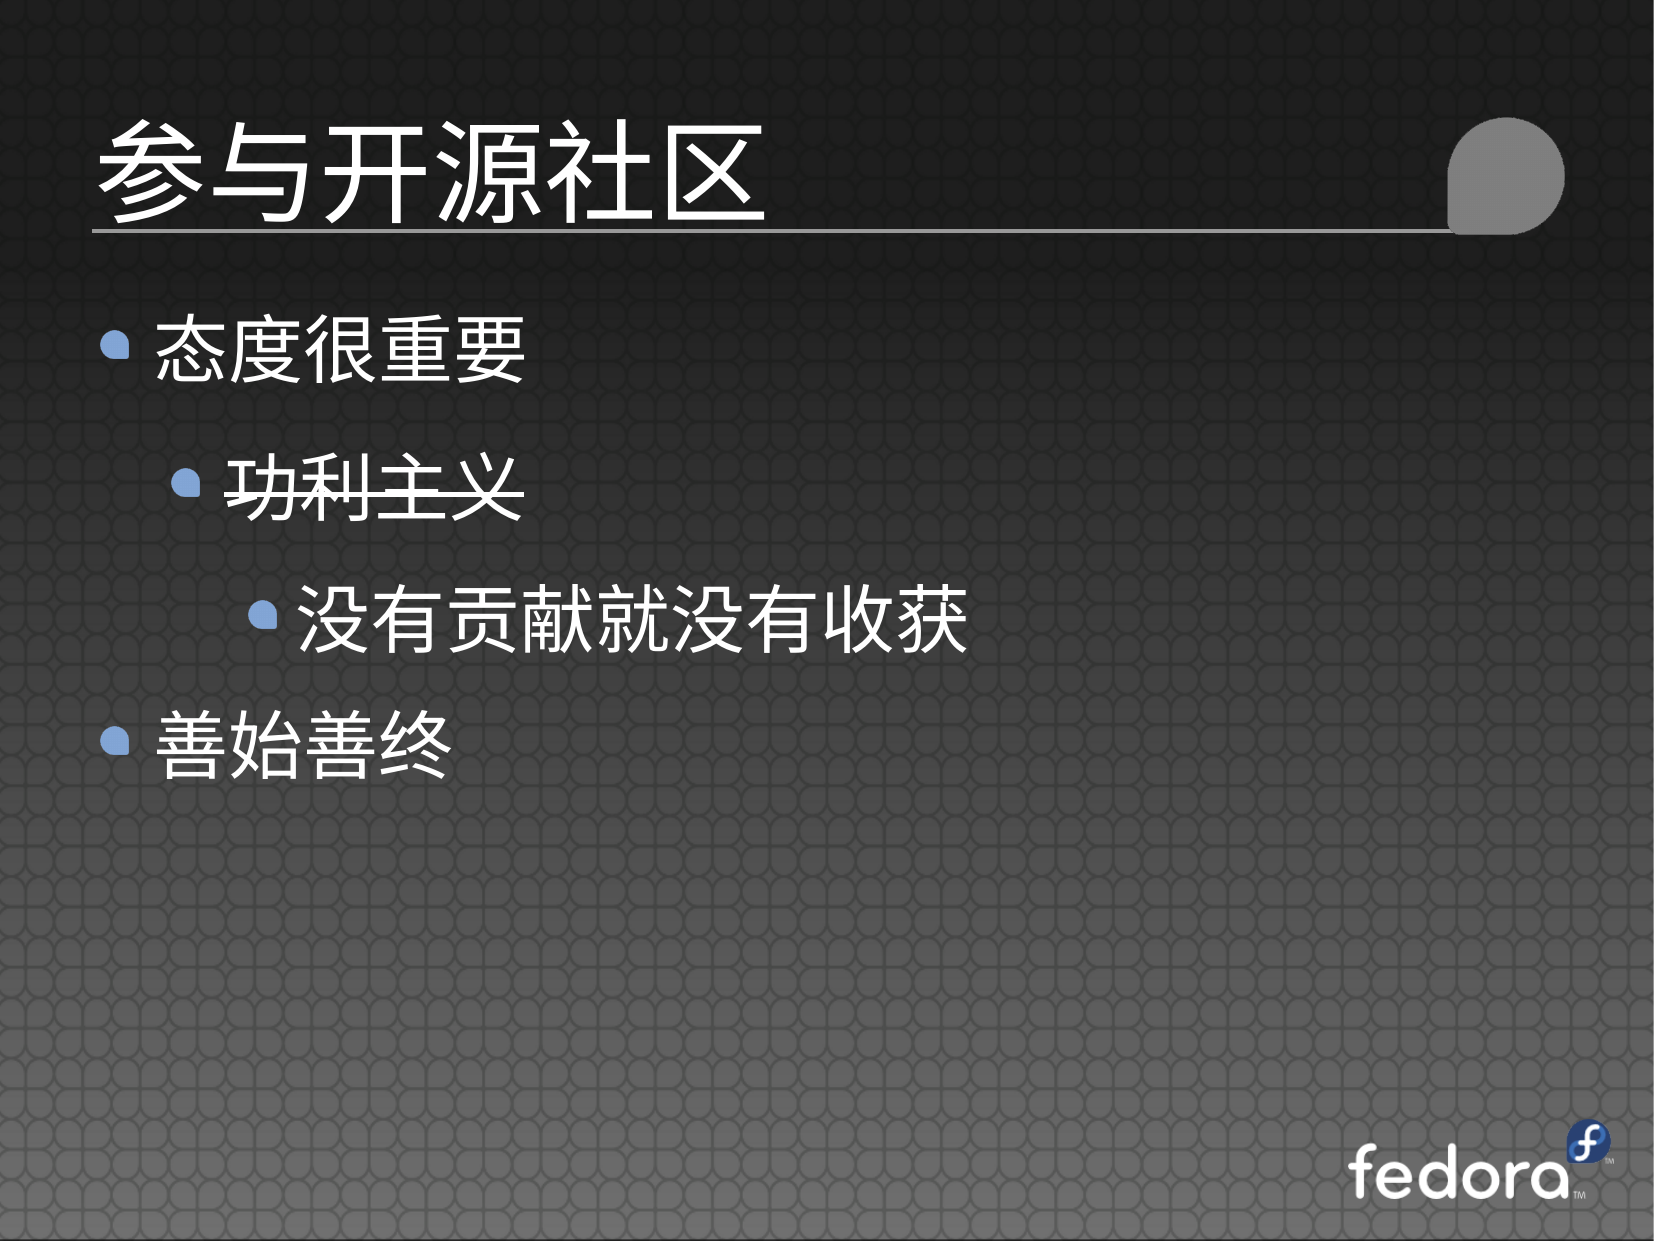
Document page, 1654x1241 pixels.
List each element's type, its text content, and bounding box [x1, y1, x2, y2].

title 参与开源社区 [94, 100, 1426, 251]
picture [0, 0, 1654, 1241]
list 态度很重要 功利主义 没有贡献就没有收获 善始善终 [82, 290, 1571, 1094]
